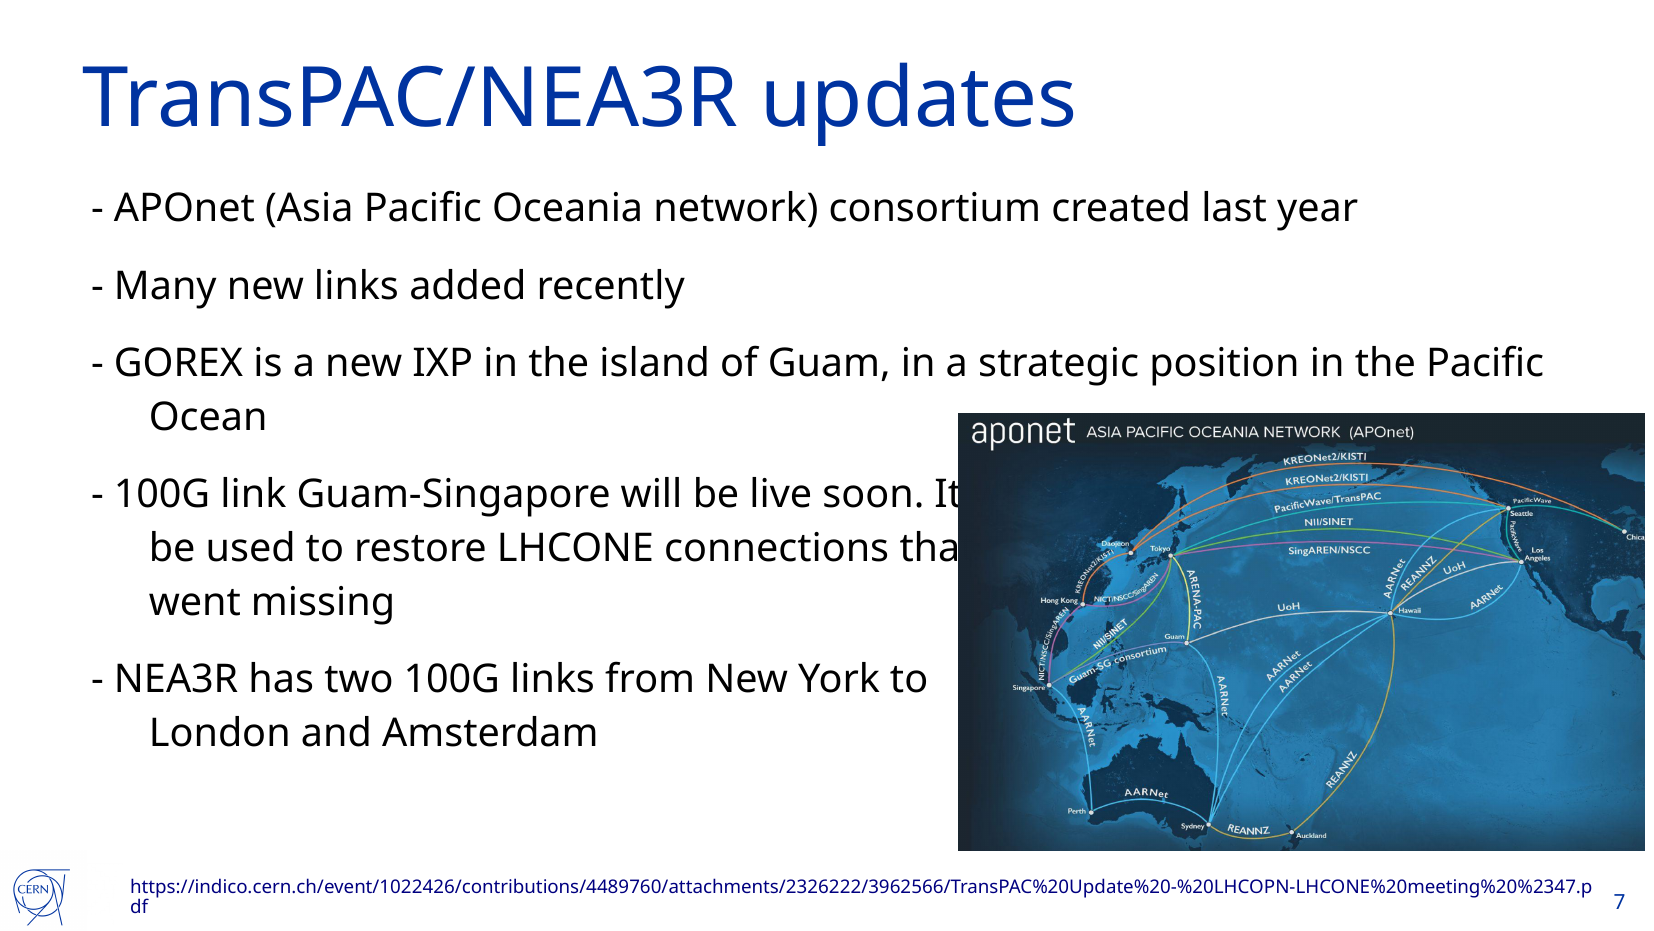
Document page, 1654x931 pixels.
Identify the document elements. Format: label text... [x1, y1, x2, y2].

text_box https://indico.cern.ch/event/1022426/contributions/4489760/attachments/2326222/3962566/TransPAC%20Update%20-%20LHCOPN-LHCONE%20meeting%20%2347.pdf [115, 866, 1607, 931]
text_box - APOnet (Asia Pacific Oceania network) consortium created last year - Many new links added recently - GOREX is a new IXP in the island of Guam, in a strategic position in the Pacific Ocean - 100G link Guam-Singapore will be live soon. It will be used to restore LHCONE connections that went missing - NEA3R has two 100G links from New York to London and Amsterdam [76, 172, 1601, 874]
title TransPAC/NEA3R updates [82, 37, 1571, 142]
picture [0, 850, 115, 931]
picture [958, 413, 1645, 852]
